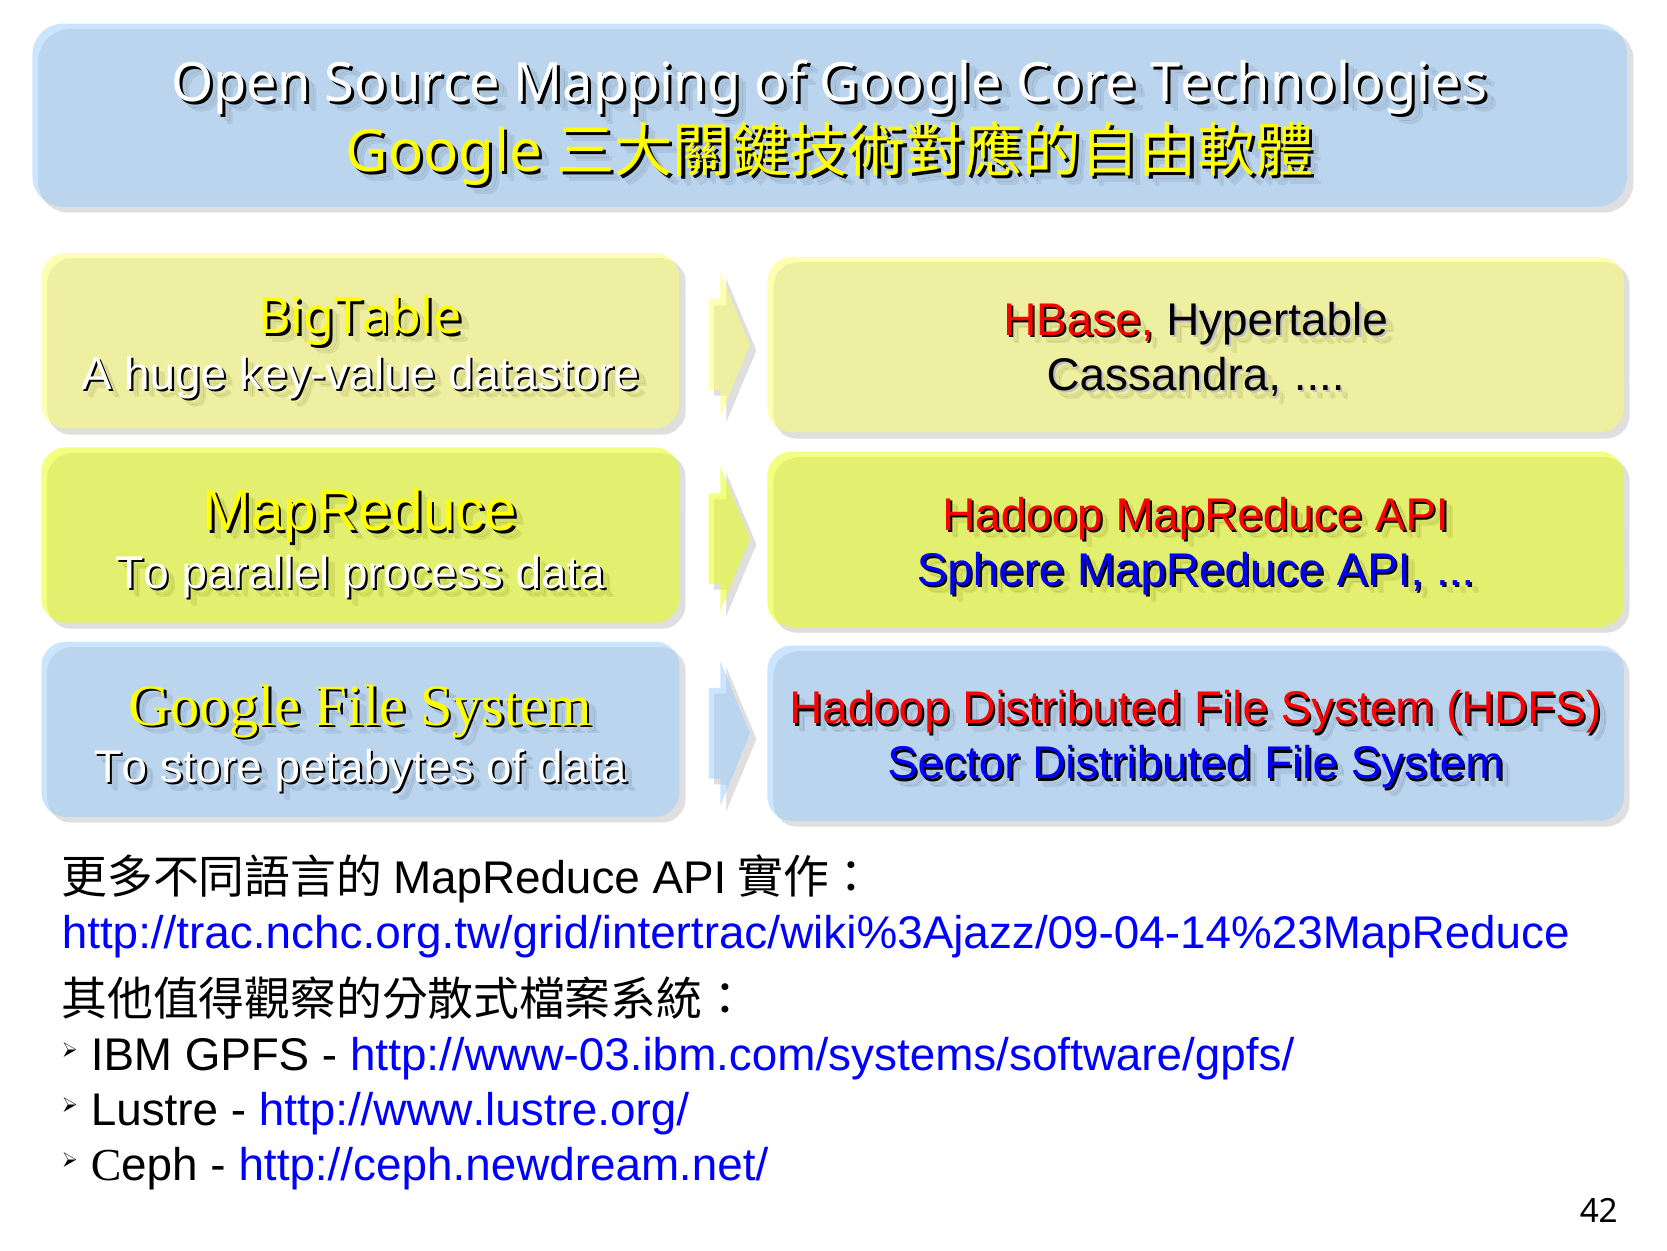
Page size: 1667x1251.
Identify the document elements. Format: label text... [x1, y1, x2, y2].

text_box [708, 272, 751, 417]
text_box [708, 466, 751, 611]
text_box Hadoop Distributed File System (HDFS) Sector Distributed File System [767, 645, 1625, 821]
text_box MapReduce To parallel process data [41, 447, 680, 623]
text_box Open Source Mapping of Google Core Technologies Google三大關鍵技術對應的自由軟體 [32, 23, 1628, 207]
text_box Google File System To store petabytes of data [41, 641, 680, 817]
text_box BigTable A huge key-value datastore [41, 253, 680, 429]
text_box [708, 660, 751, 806]
text_box HBase, Hypertable Cassandra, .... [767, 257, 1625, 433]
text_box 更多不同語言的MapReduce API實作： http://trac.nchc.org.tw/grid/intertrac/wiki%3Ajazz/09-04-14%23MapReduce 其他值得觀察的分散式檔案系統： IBM GPFS - http://www-03.ibm.com/systems/software/gpfs/ Lustre - http://www.lustre.org/ Ceph - http://ceph.newdream.net/ [47, 840, 1642, 1198]
text_box Hadoop MapReduce API Sphere MapReduce API, ... [767, 451, 1625, 627]
